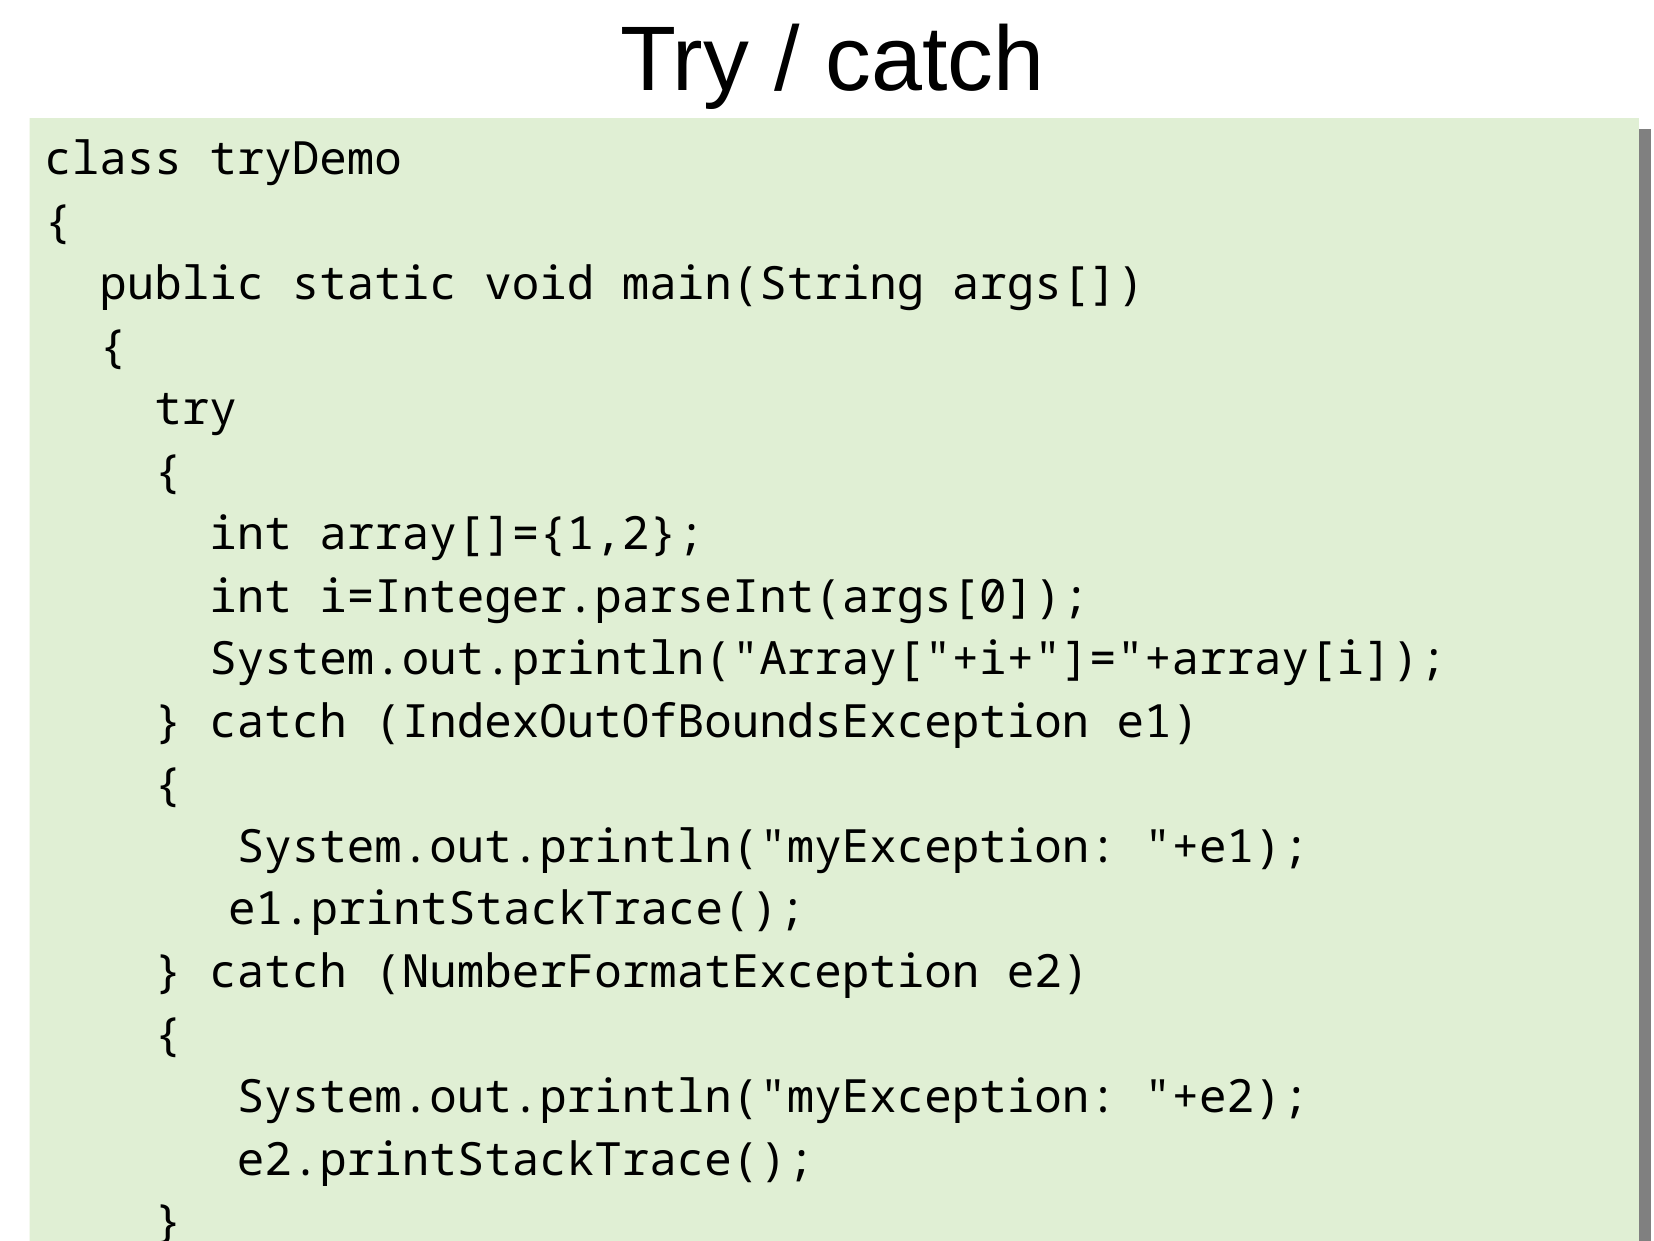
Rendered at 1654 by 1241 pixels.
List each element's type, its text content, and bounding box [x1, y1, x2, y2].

title Try / catch [88, 0, 1577, 118]
text_box class tryDemo { public static void main(String args[]) { try { int array[]={1,2}; int i=Integer.parseInt(args[0]); System.out.println("Array["+i+"]="+array[i]); } catch (IndexOutOfBoundsException e1) { System.out.println("myException: "+e1); e1.printStackTrace(); } catch (NumberFormatException e2) { System.out.println("myException: "+e2); e2.printStackTrace(); } } } [29, 118, 1639, 1211]
